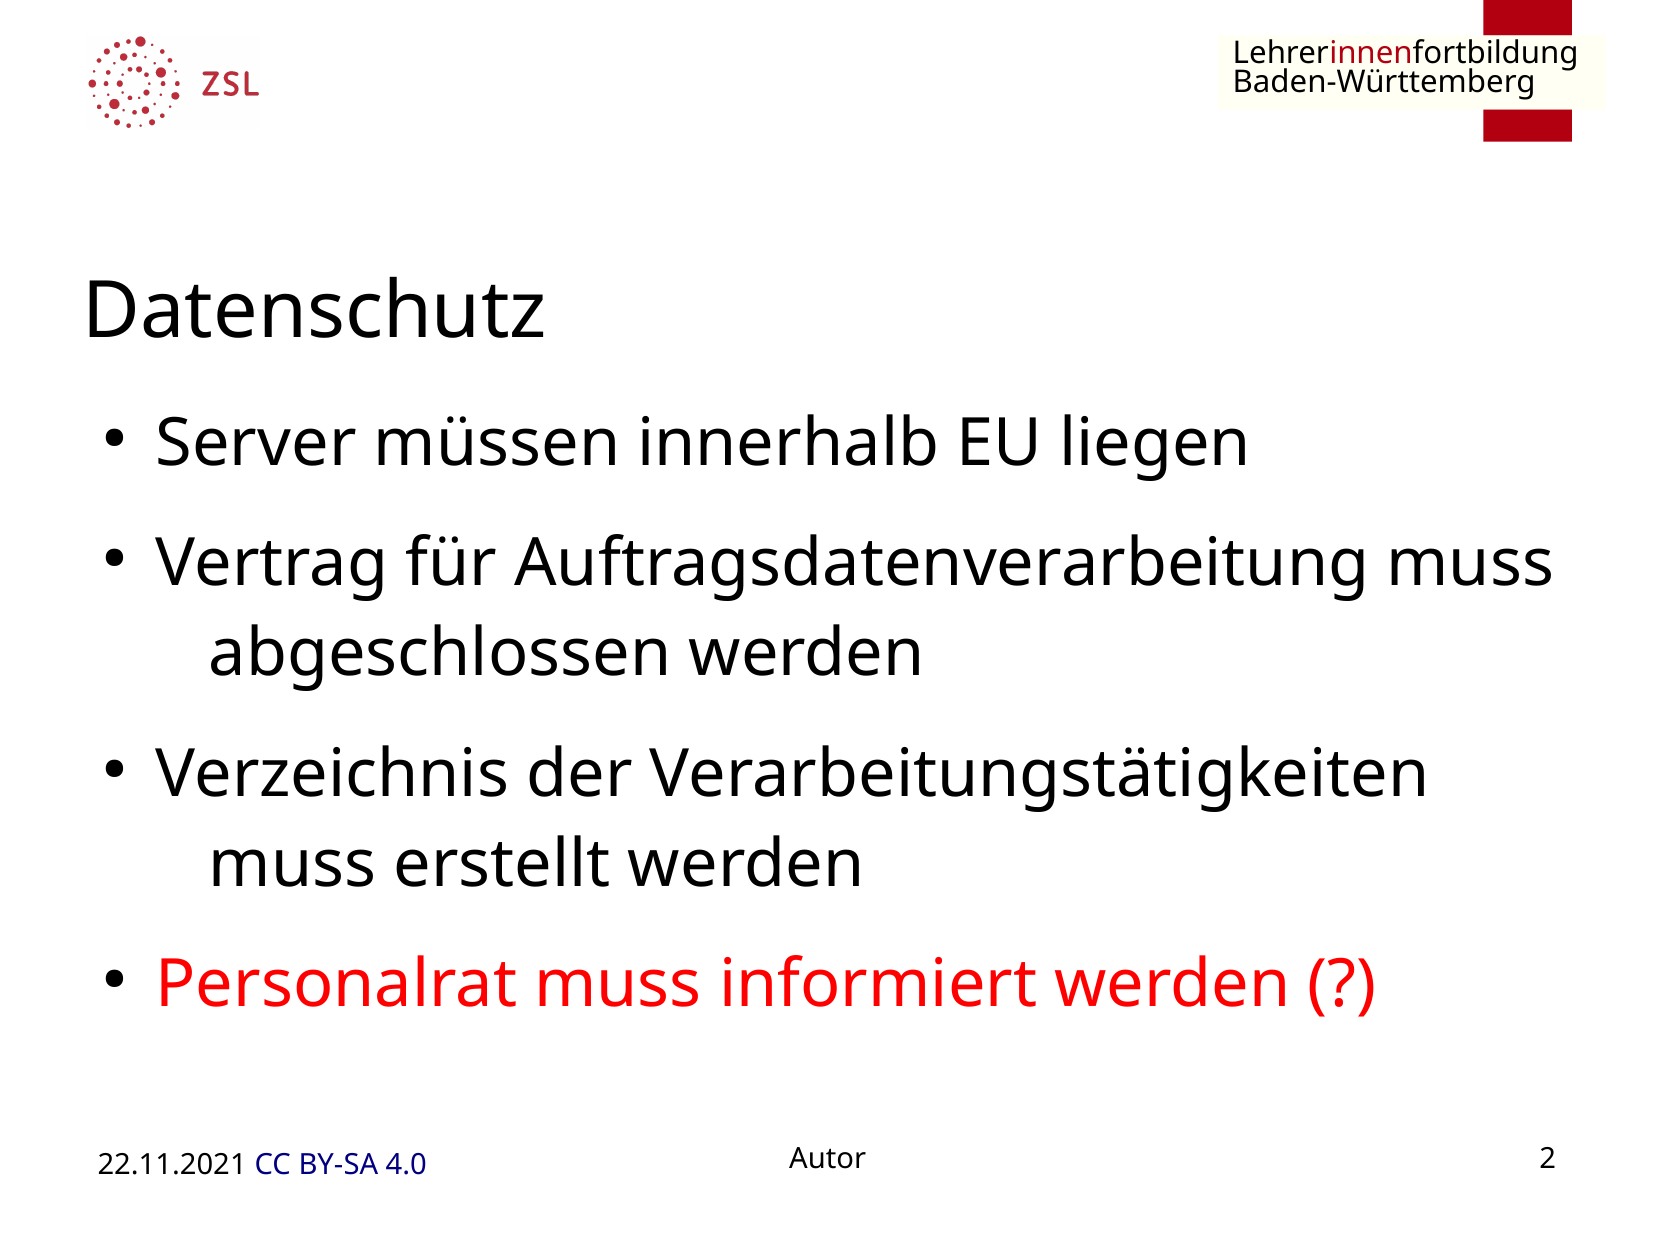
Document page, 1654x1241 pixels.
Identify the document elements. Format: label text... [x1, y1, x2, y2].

title Datenschutz [82, 255, 1571, 359]
picture [87, 35, 260, 129]
list Server müssen innerhalb EU liegen Vertrag für Auftragsdatenverarbeitung muss abgeschlossen werden Verzeichnis der Verarbeitungstätigkeiten muss erstellt werden Personalrat muss informiert werden (?) [82, 393, 1571, 1051]
